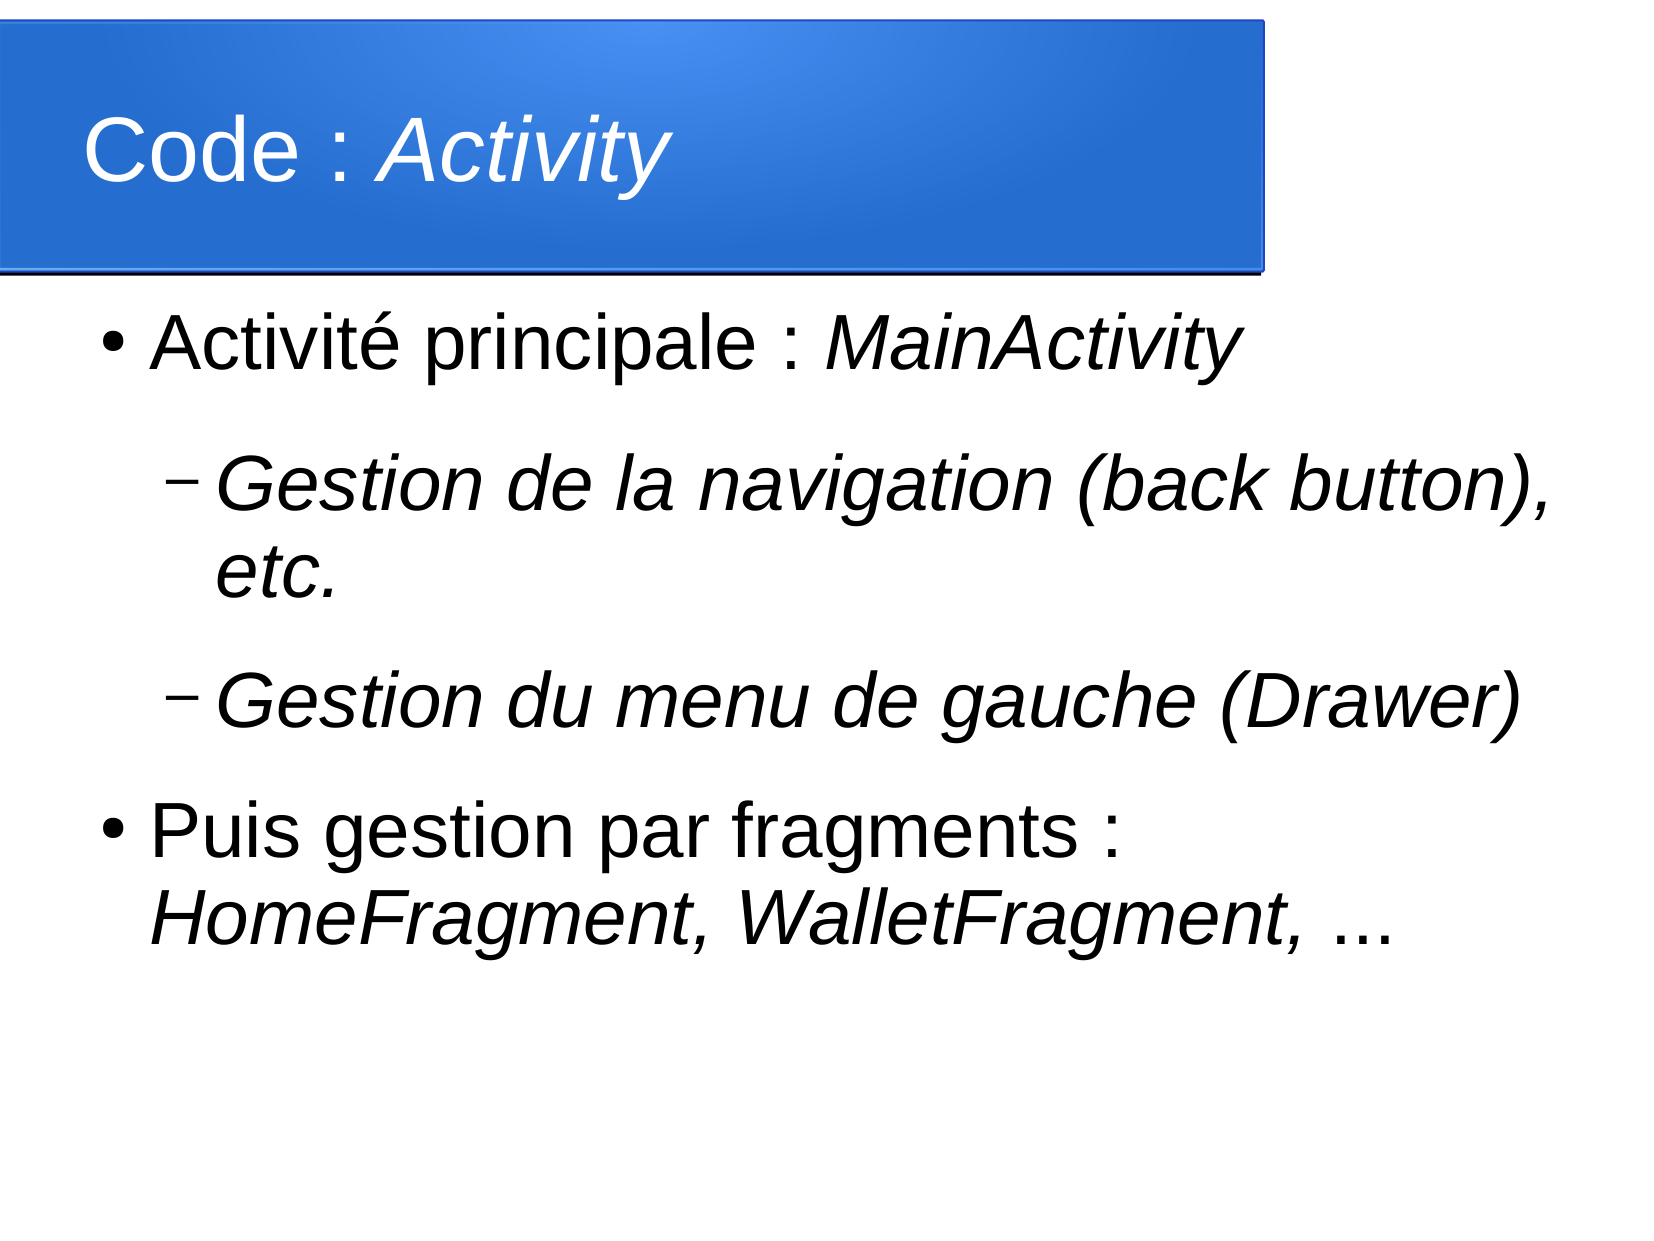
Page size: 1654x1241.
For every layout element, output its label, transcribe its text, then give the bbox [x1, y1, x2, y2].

title Code : Activity [82, 47, 1235, 252]
list Activité principale : MainActivity Gestion de la navigation (back button), etc. Gestion du menu de gauche (Drawer) Puis gestion par fragments : HomeFragment, WalletFragment, ... [82, 299, 1571, 1019]
